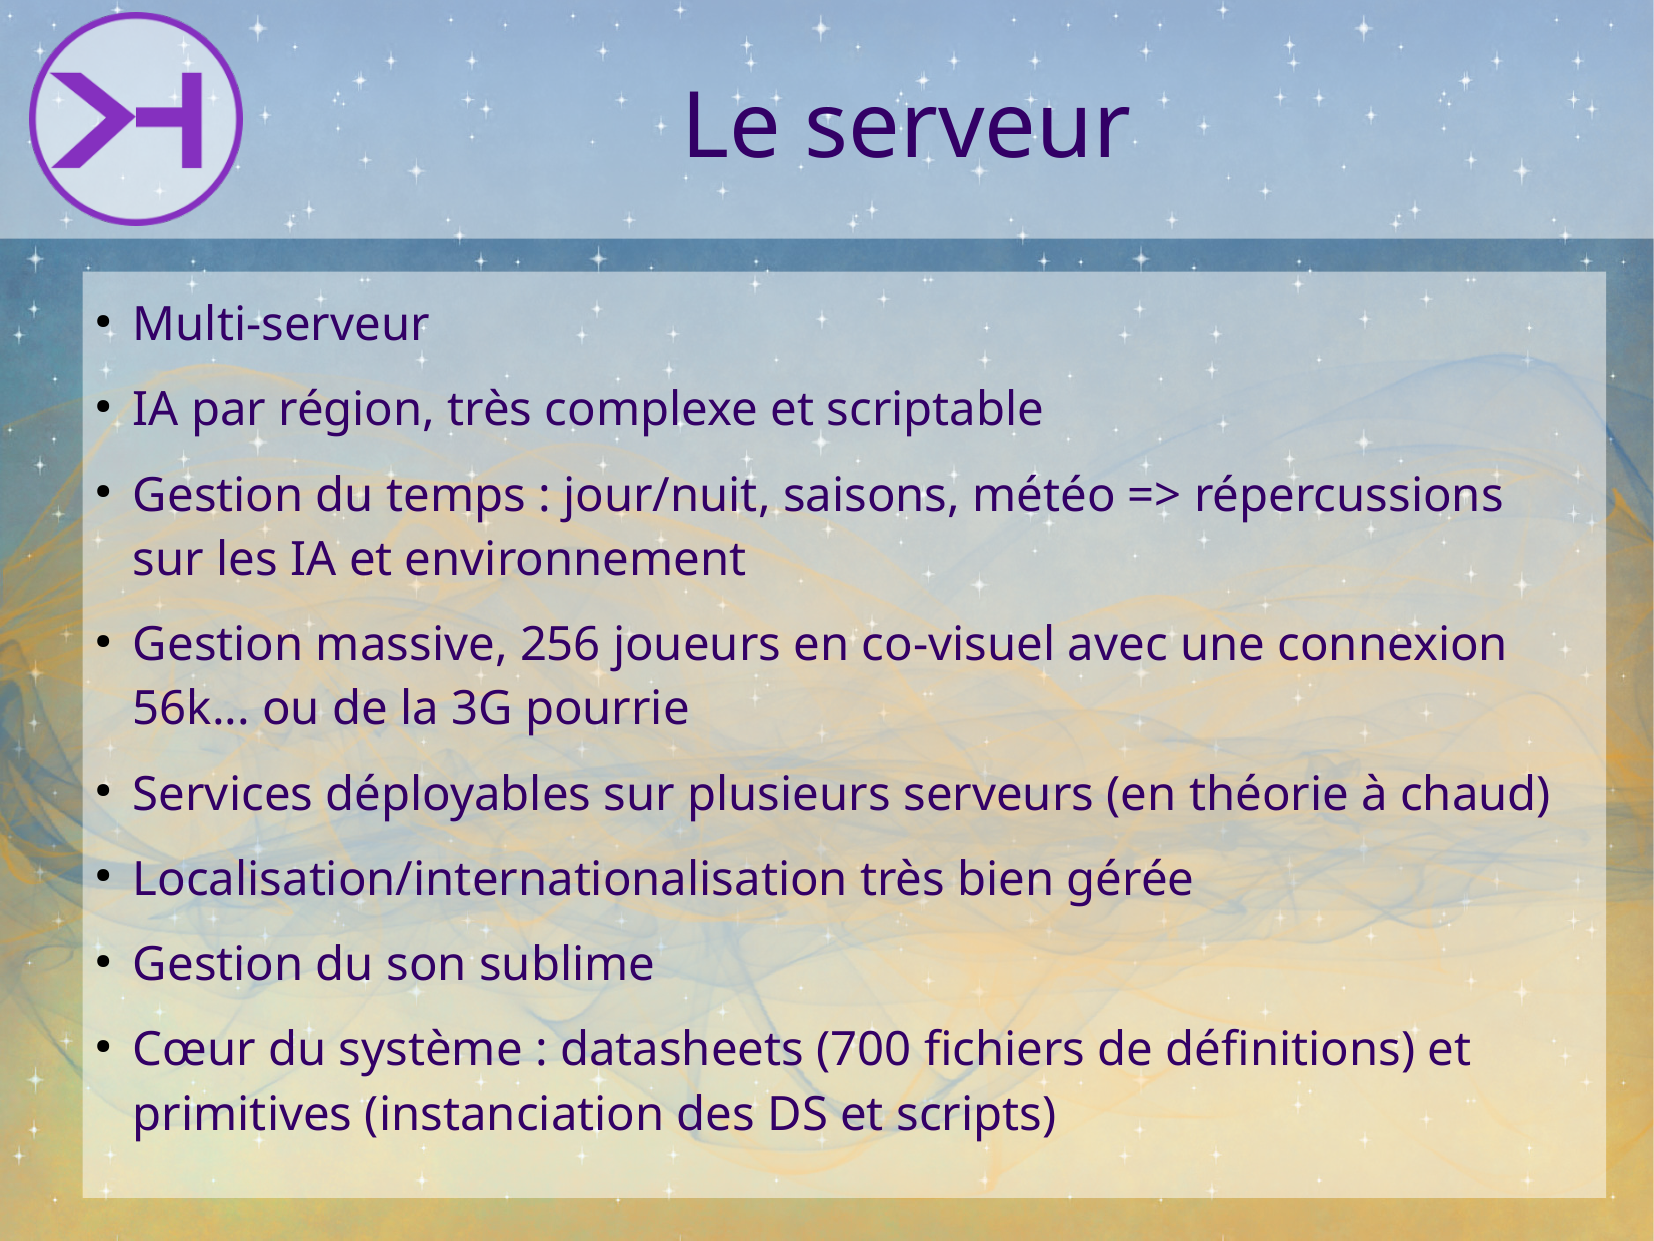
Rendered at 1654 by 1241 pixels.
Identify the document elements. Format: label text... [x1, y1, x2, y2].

picture [29, 12, 243, 226]
picture [0, 239, 1654, 1241]
title Le serveur [242, 18, 1571, 226]
list Multi-serveur IA par région, très complexe et scriptable Gestion du temps : jour/nuit, saisons, météo => répercussions sur les IA et environnement Gestion massive, 256 joueurs en co-visuel avec une connexion 56k... ou de la 3G pourrie Services déployables sur plusieurs serveurs (en théorie à chaud) Localisation/internationalisation très bien gérée Gestion du son sublime Cœur du système : datasheets (700 fichiers de définitions) et primitives (instanciation des DS et scripts) [82, 290, 1560, 1182]
